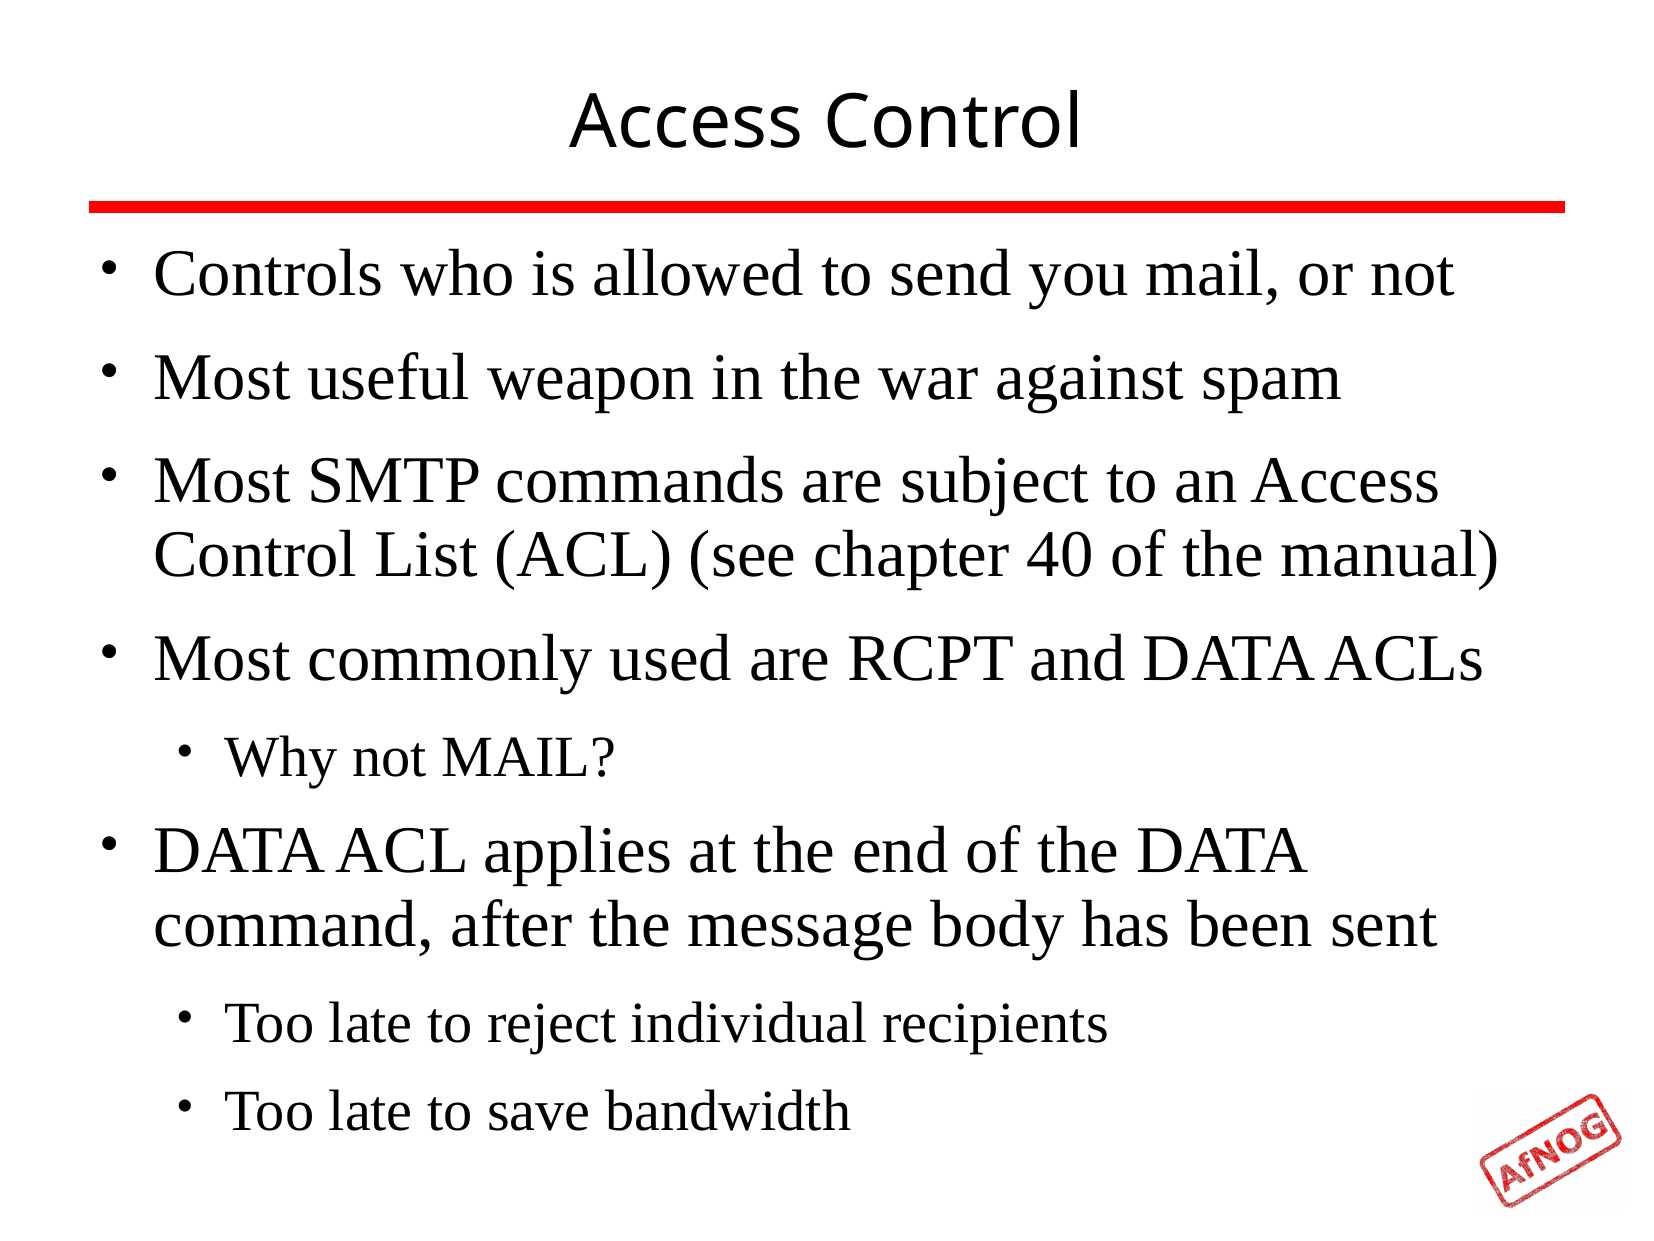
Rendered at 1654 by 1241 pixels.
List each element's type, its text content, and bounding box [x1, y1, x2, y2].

list Controls who is allowed to send you mail, or not Most useful weapon in the war against spam Most SMTP commands are subject to an Access Control List (ACL) (see chapter 40 of the manual) Most commonly used are RCPT and DATA ACLs Why not MAIL? DATA ACL applies at the end of the DATA command, after the message body has been sent Too late to reject individual recipients Too late to save bandwidth [82, 236, 1571, 1144]
picture [1476, 1090, 1625, 1211]
title Access Control [88, 29, 1565, 207]
